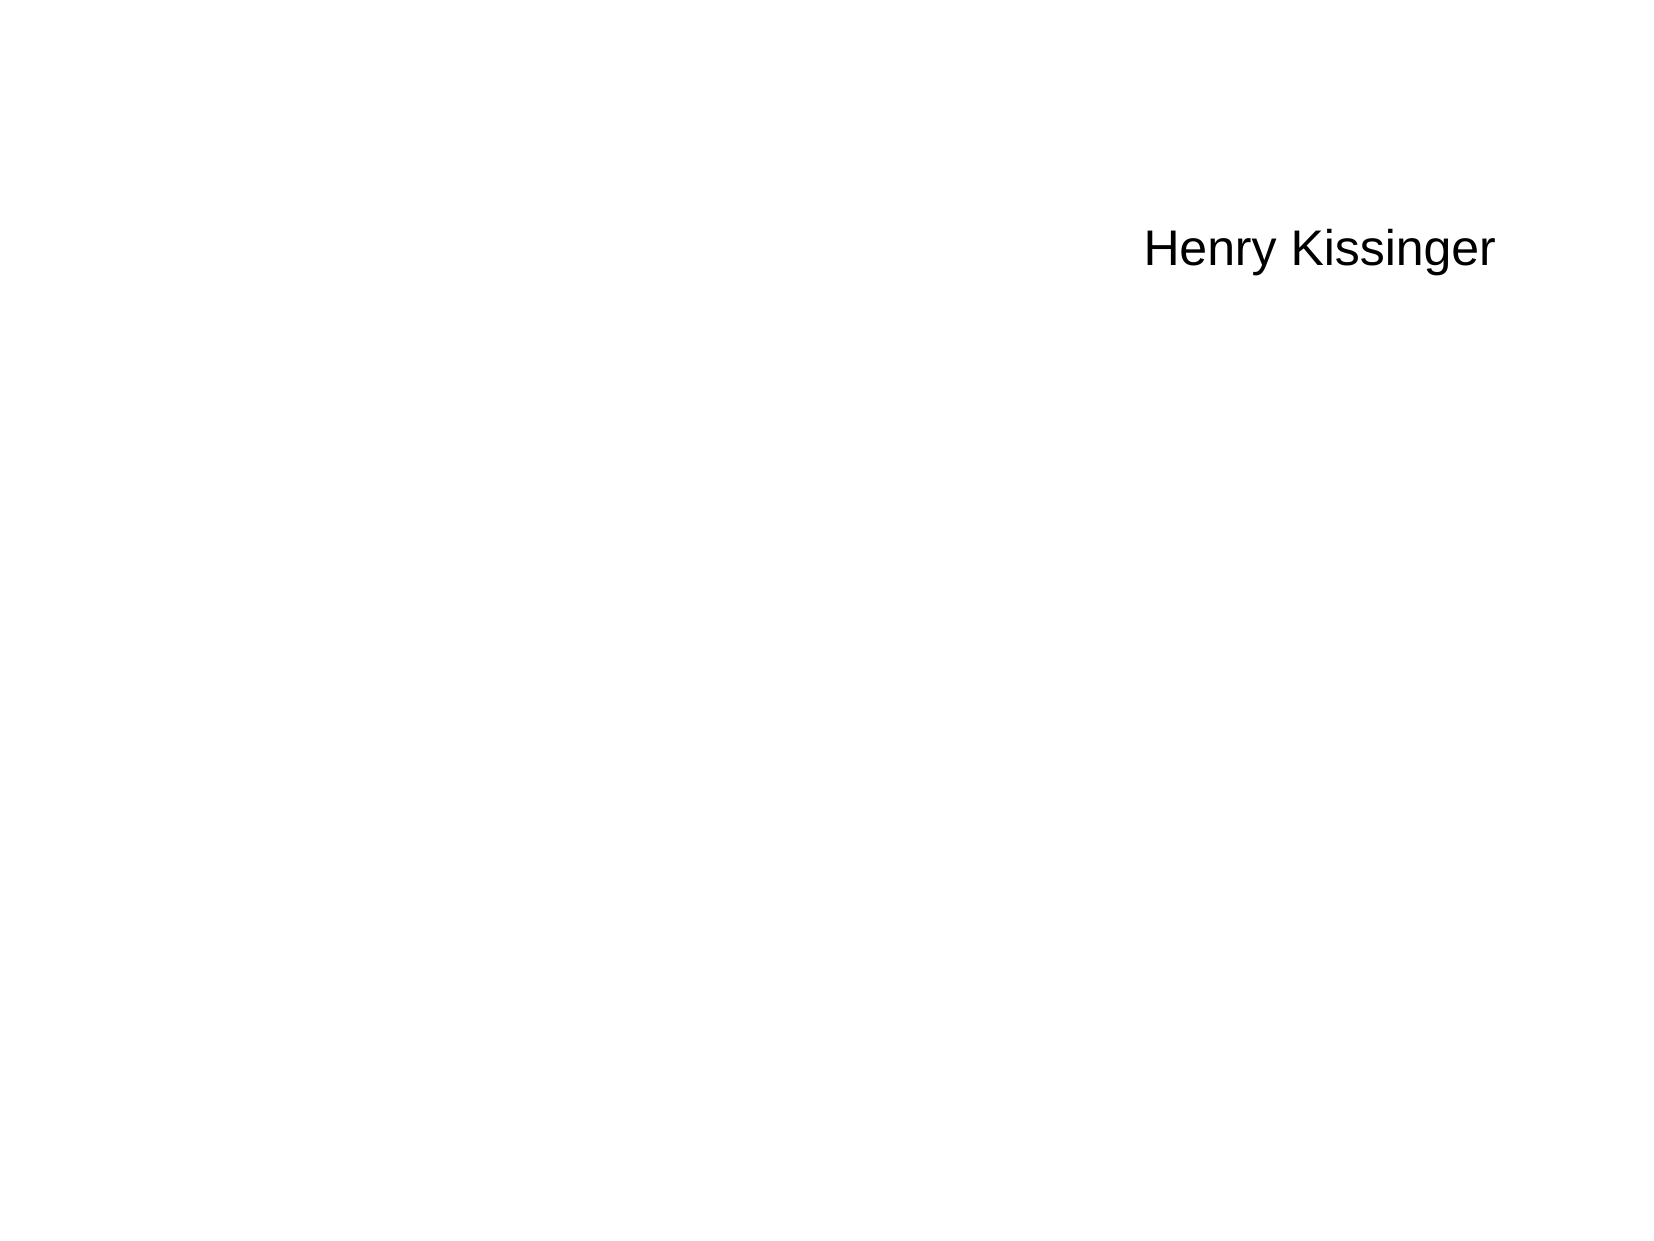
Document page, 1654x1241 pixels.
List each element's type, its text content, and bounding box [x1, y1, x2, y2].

title Henry Kissinger [1033, 219, 1607, 443]
